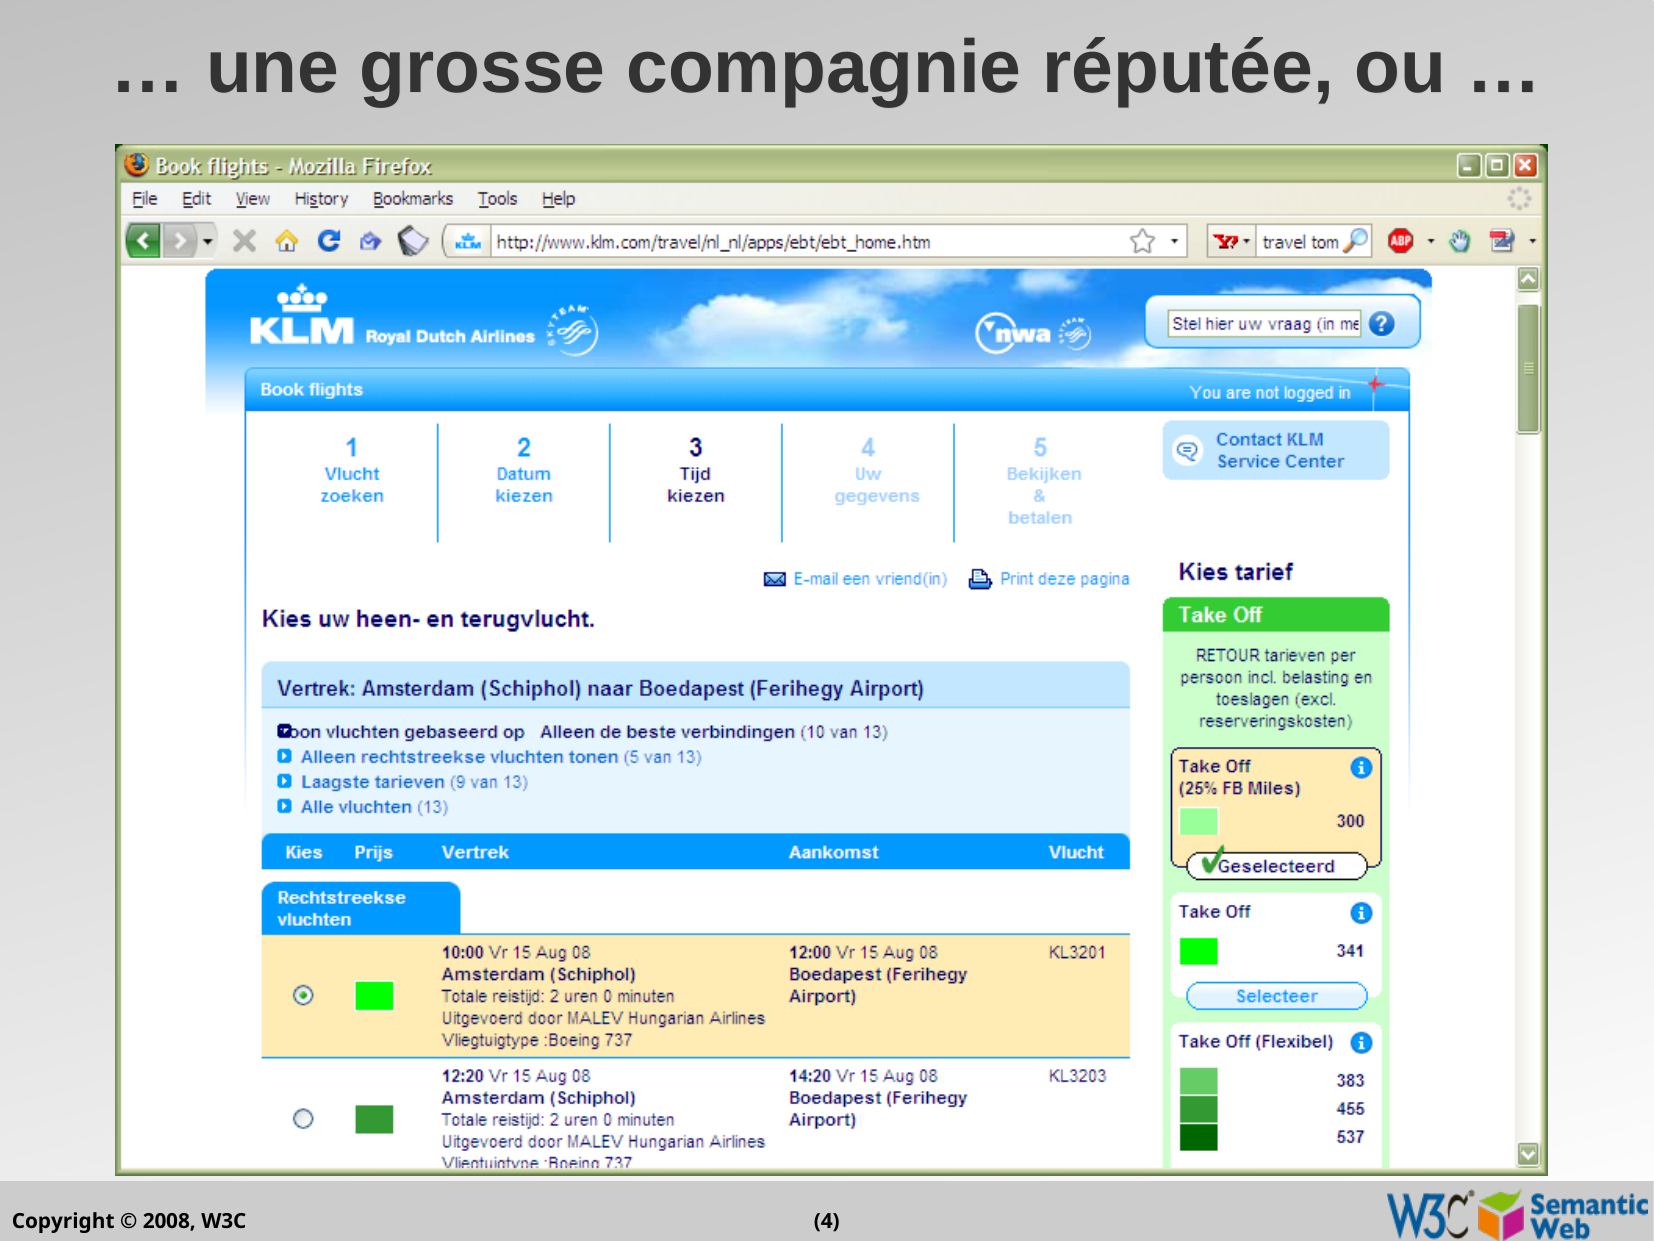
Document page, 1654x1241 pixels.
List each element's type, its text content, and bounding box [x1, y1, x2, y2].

picture [1387, 1187, 1648, 1241]
title … une grosse compagnie réputée, ou … [0, 5, 1654, 125]
picture [115, 144, 1548, 1177]
